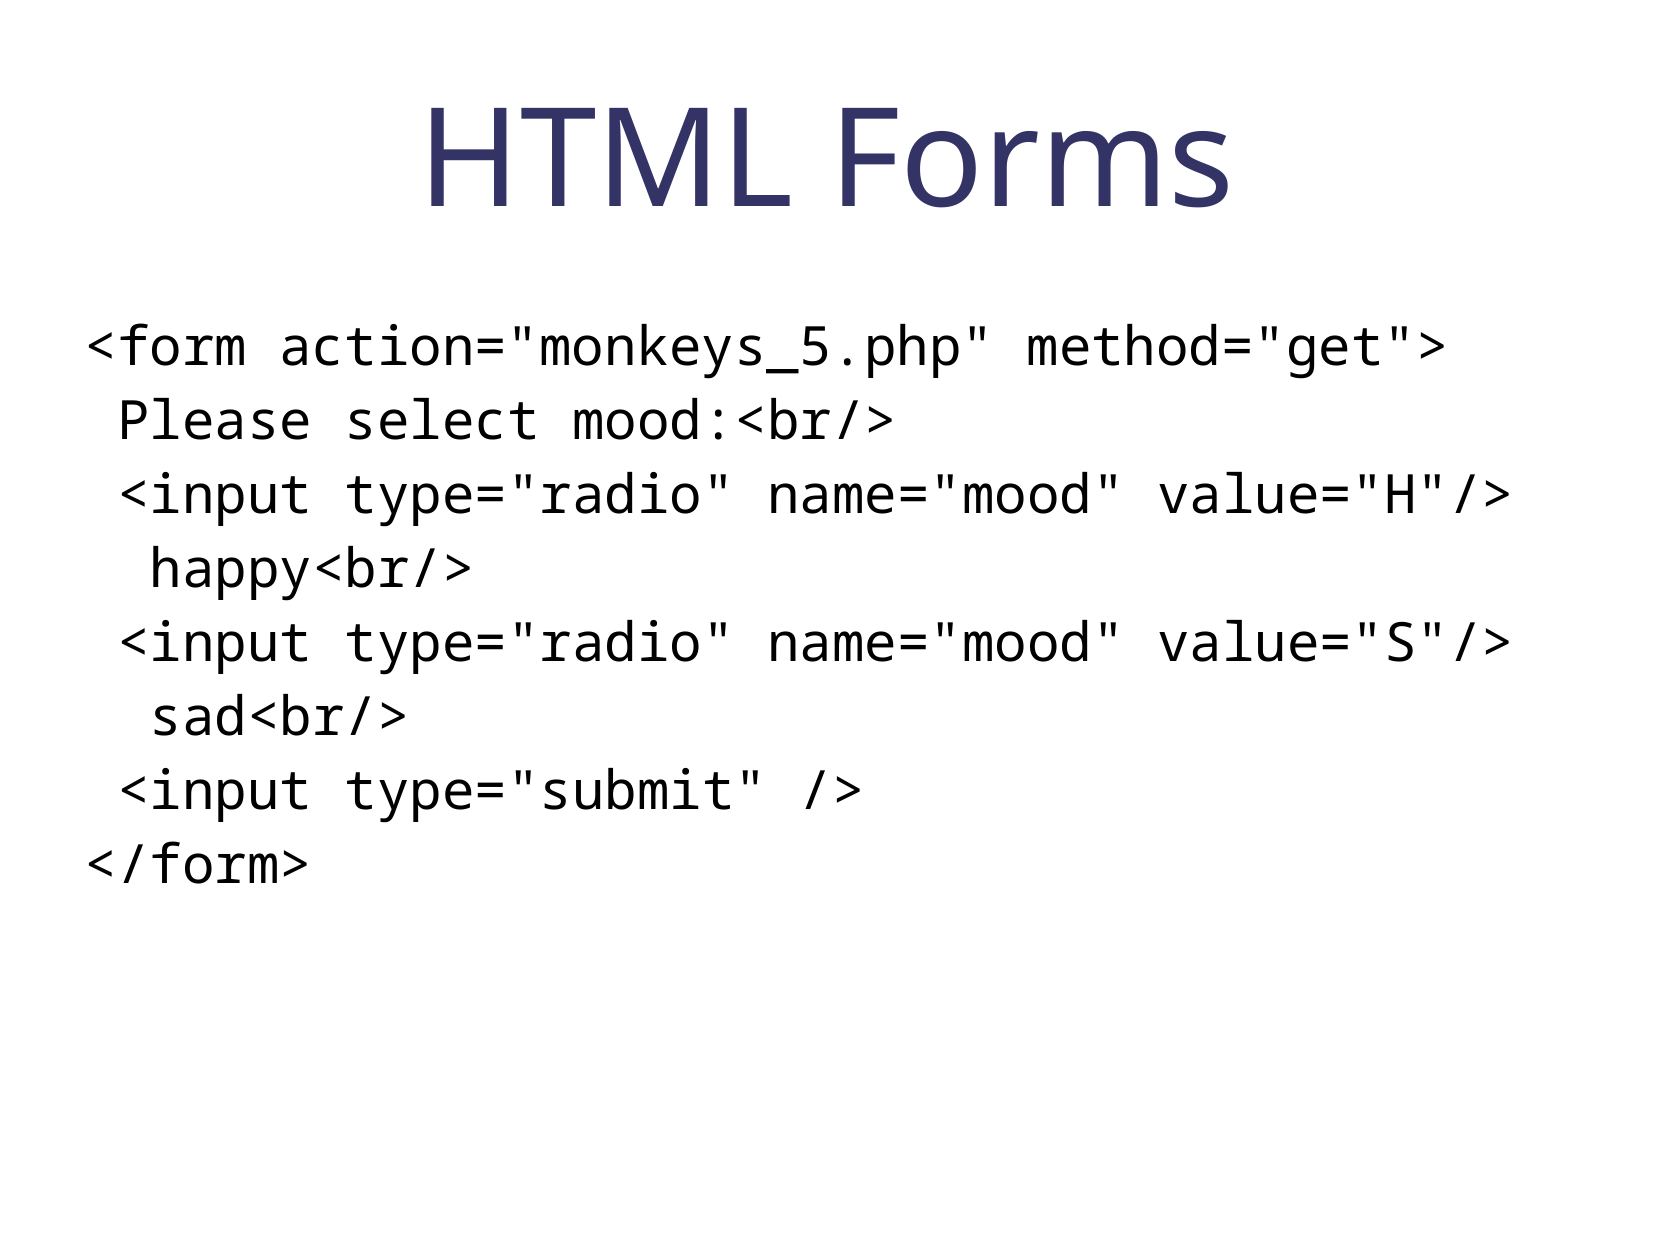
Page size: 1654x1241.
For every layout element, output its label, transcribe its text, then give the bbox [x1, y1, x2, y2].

title HTML Forms [82, 56, 1571, 250]
text_box <form action="monkeys_5.php" method="get"> Please select mood:<br/> <input type="radio" name="mood" value="H"/> happy<br/> <input type="radio" name="mood" value="S"/> sad<br/> <input type="submit" /> </form> [37, 300, 1654, 913]
